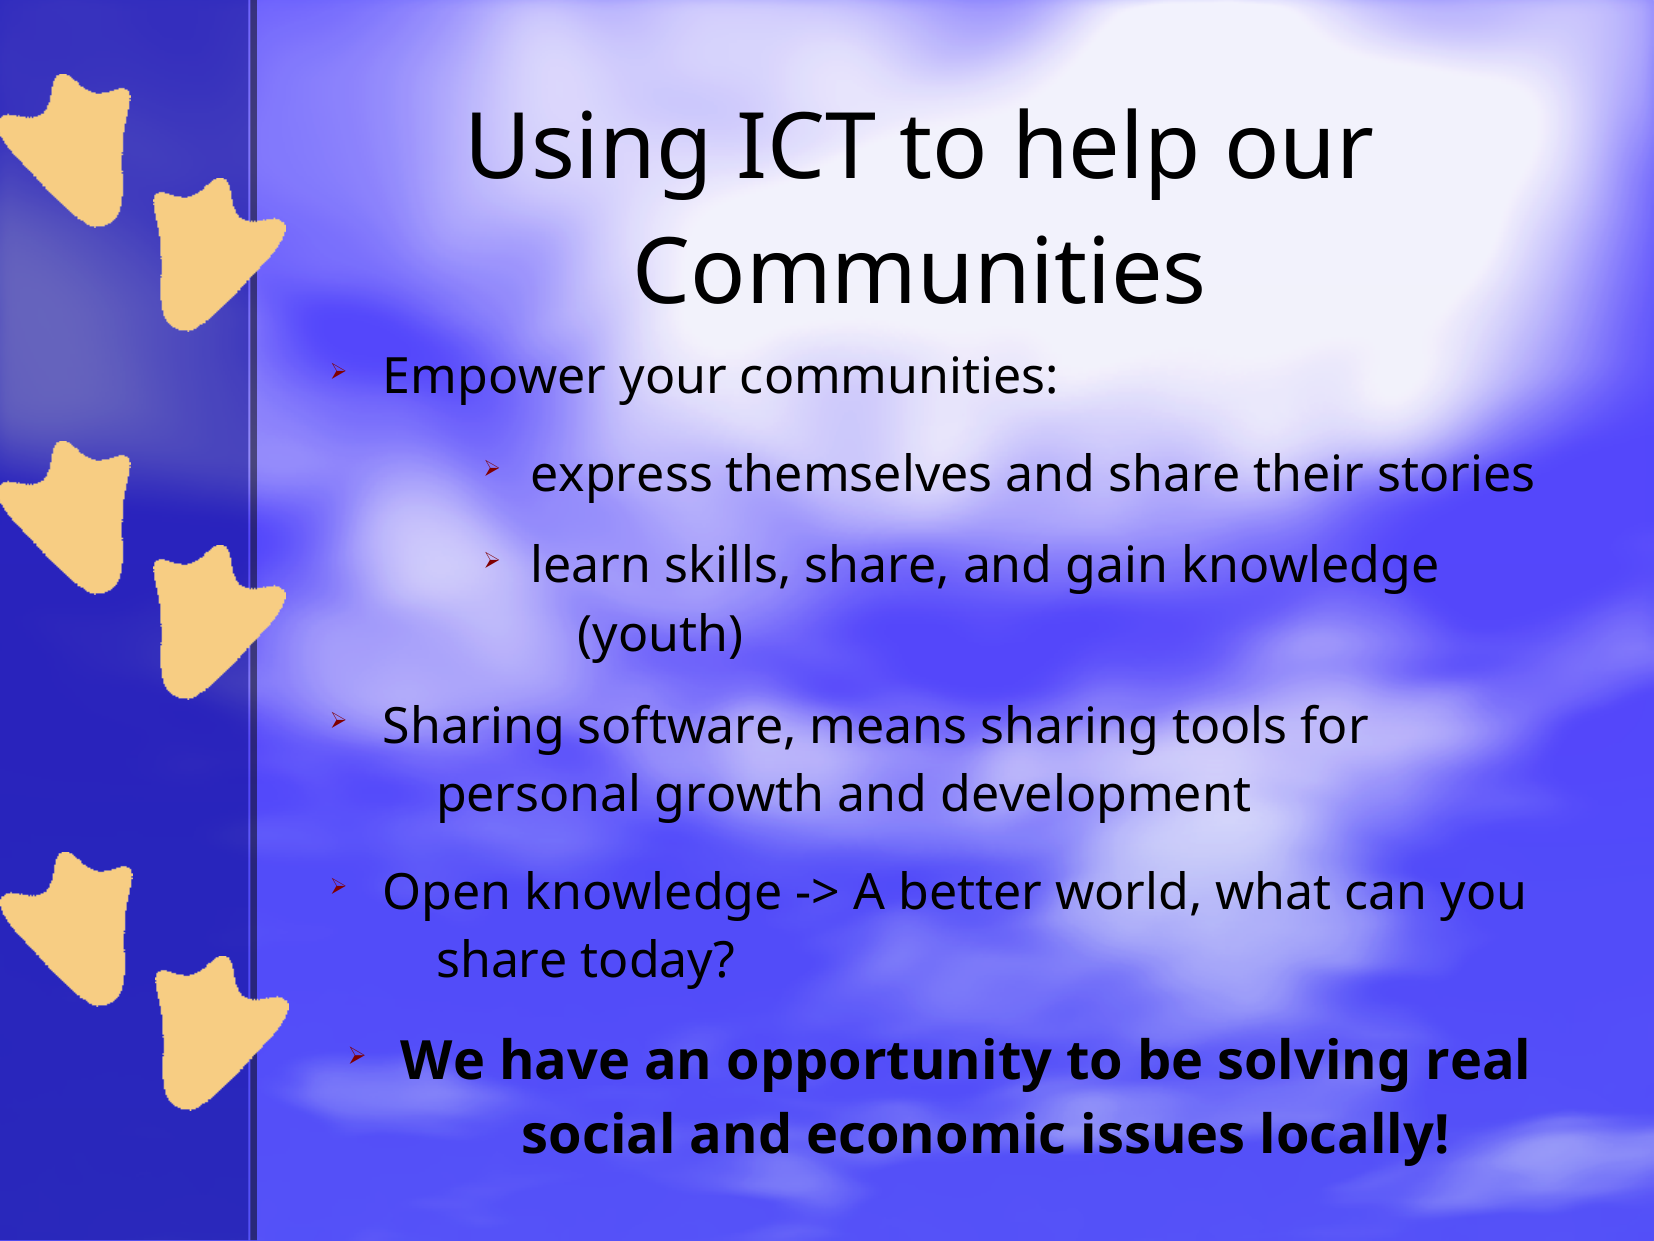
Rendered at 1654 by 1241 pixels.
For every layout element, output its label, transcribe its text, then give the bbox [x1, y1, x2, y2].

picture [0, 74, 131, 228]
list Empower your communities: express themselves and share their stories learn skills, share, and gain knowledge (youth) Sharing software, means sharing tools for personal growth and development Open knowledge -> A better world, what can you share today? We have an opportunity to be solving real social and economic issues locally! [294, 339, 1551, 1201]
picture [155, 956, 289, 1111]
title Using ICT to help our Communities [321, 58, 1519, 339]
picture [0, 852, 133, 1007]
picture [153, 178, 286, 332]
picture [153, 545, 286, 700]
picture [0, 441, 131, 596]
